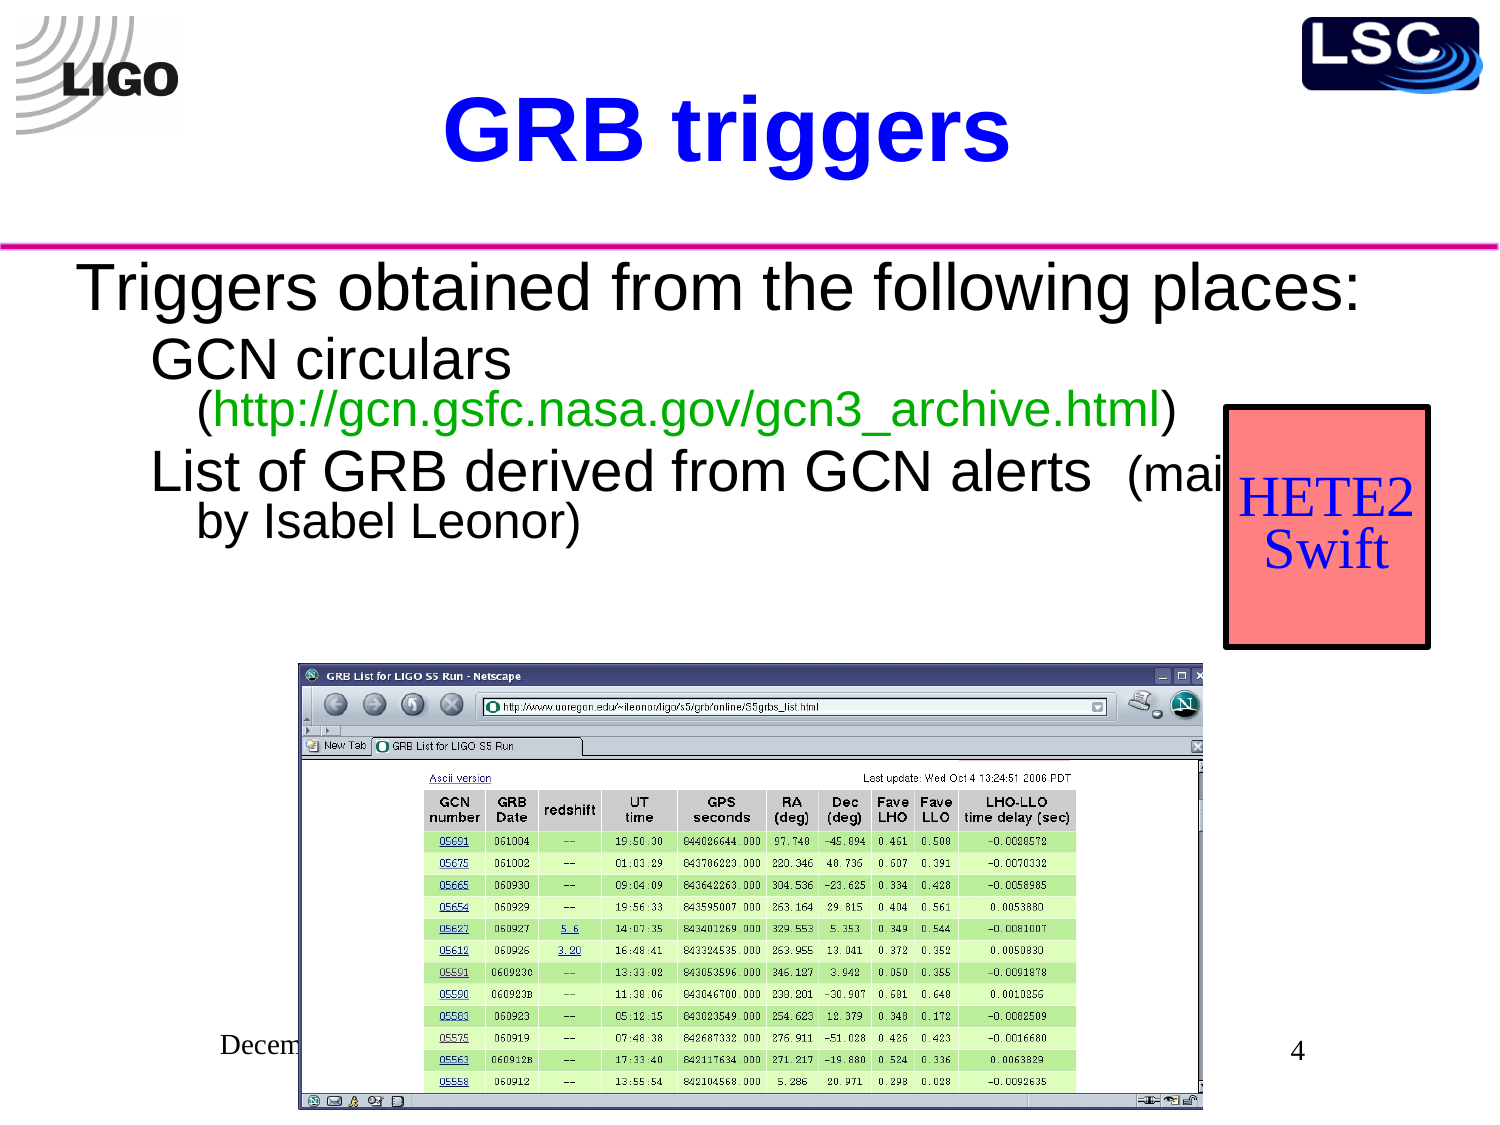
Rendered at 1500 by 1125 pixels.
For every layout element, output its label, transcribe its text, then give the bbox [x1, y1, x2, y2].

picture [1302, 17, 1483, 94]
text_box HETE2 Swift [1225, 407, 1429, 647]
list Triggers obtained from the following places: GCN circulars (http://gcn.gsfc.nasa.gov/gcn3_archive.html) List of GRB derived from GCN alerts (maintained by Isabel Leonor) [74, 262, 1425, 1073]
title GRB triggers [210, 19, 1246, 255]
picture [298, 663, 1203, 1110]
